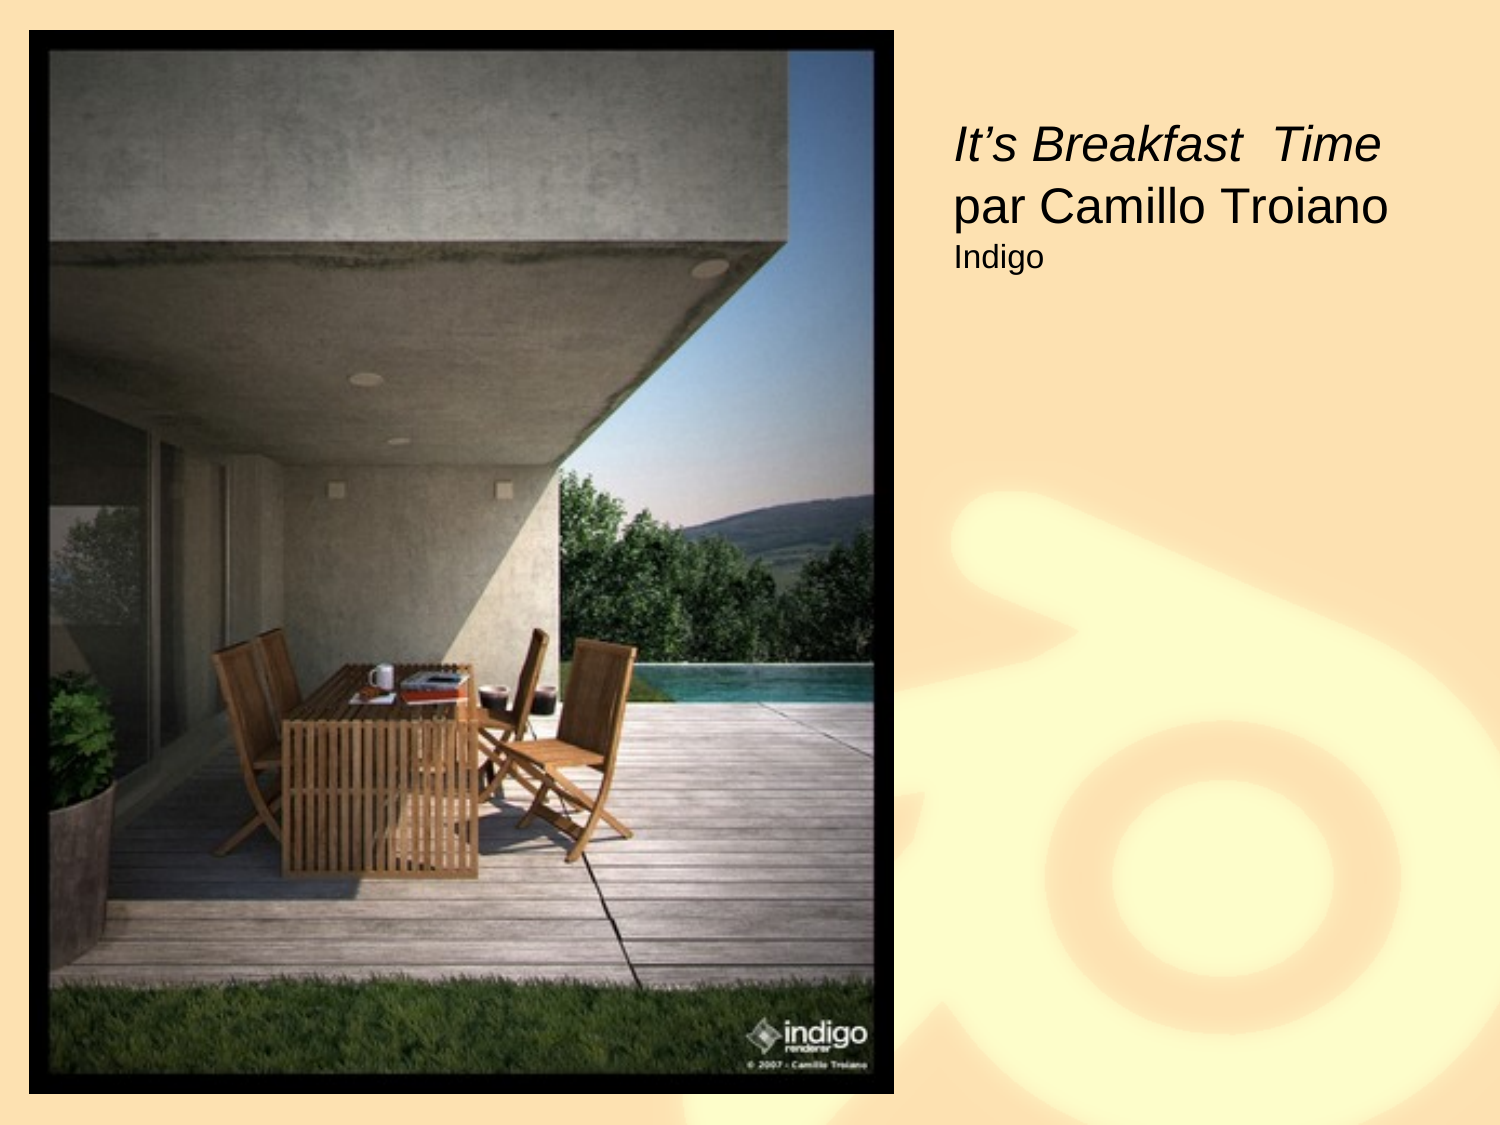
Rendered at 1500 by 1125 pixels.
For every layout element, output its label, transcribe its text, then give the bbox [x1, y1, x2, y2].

list It’s Breakfast Time par Camillo Troiano Indigo [939, 113, 1500, 297]
picture [0, 0, 1500, 1125]
